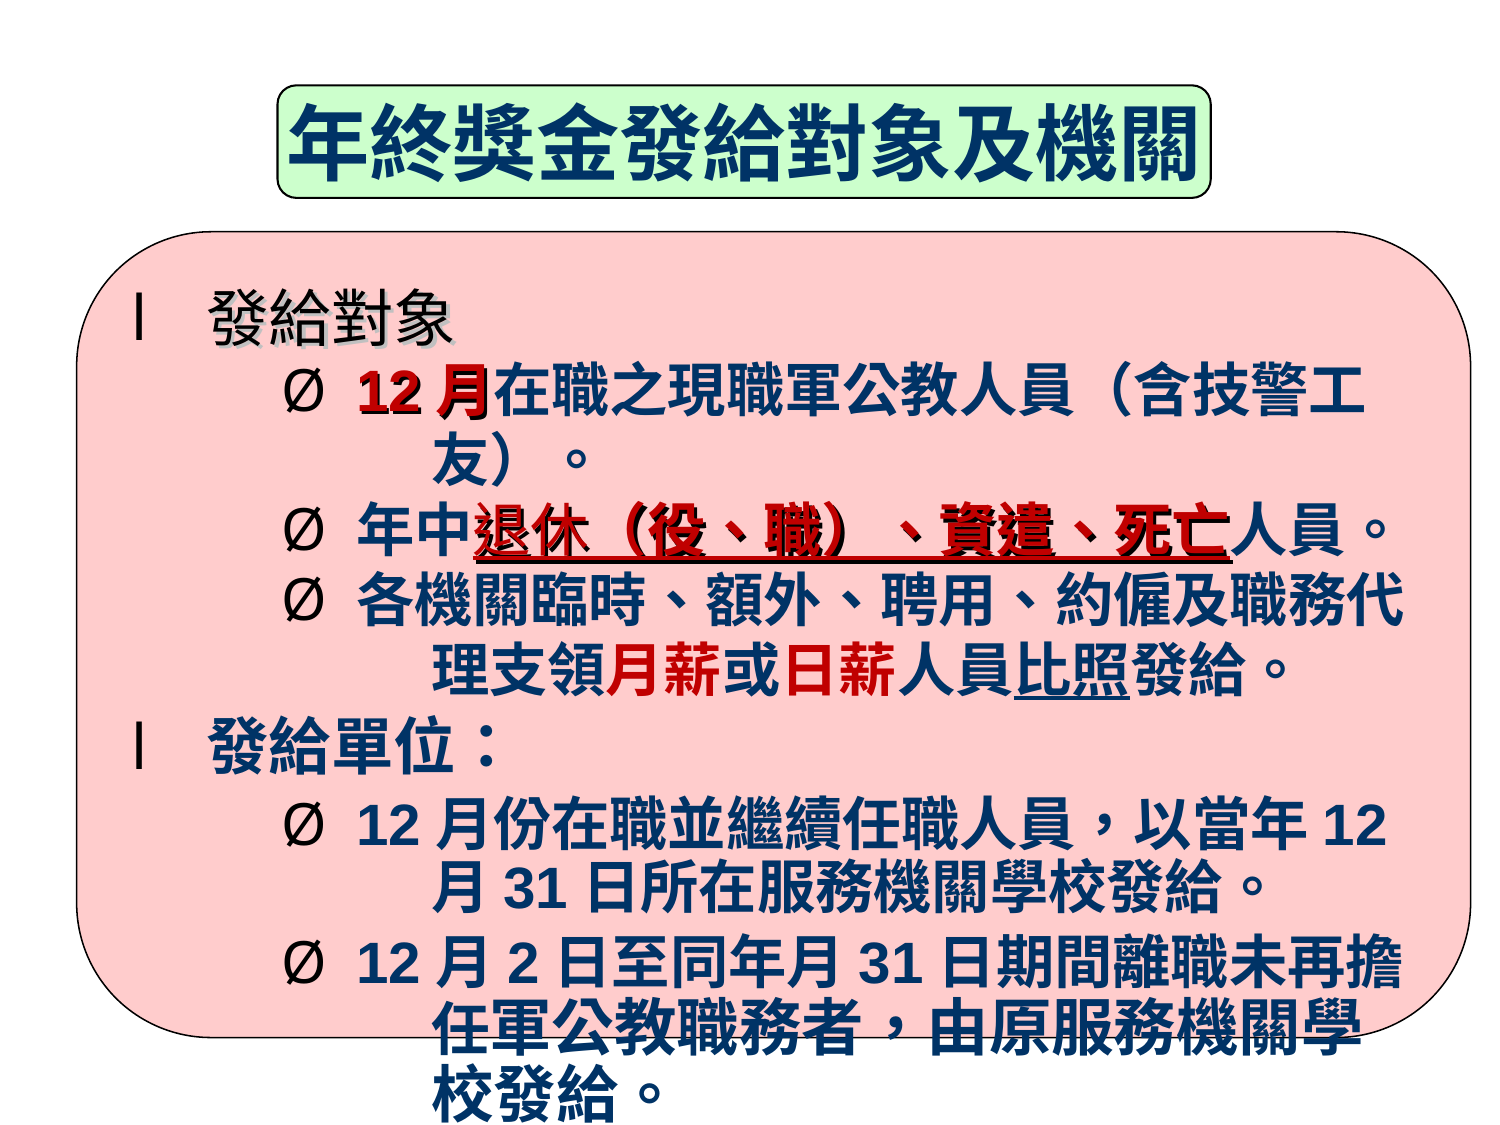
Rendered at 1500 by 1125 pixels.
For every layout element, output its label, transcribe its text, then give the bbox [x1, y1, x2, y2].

text_box 年終獎金發給對象及機關 [277, 85, 1211, 198]
text_box 發給對象 12月在職之現職軍公教人員（含技警工友）。 年中退休（役、職）、資遣、死亡人員。 各機關臨時、額外、聘用、約僱及職務代理支領月薪或日薪人員比照發給。 發給單位： 12月份在職並繼續任職人員，以當年12月31日所在服務機關學校發給。 12月2日至同年月31日期間離職未再擔任軍公教職務者，由原服務機關學校發給。 [76, 231, 1471, 1038]
